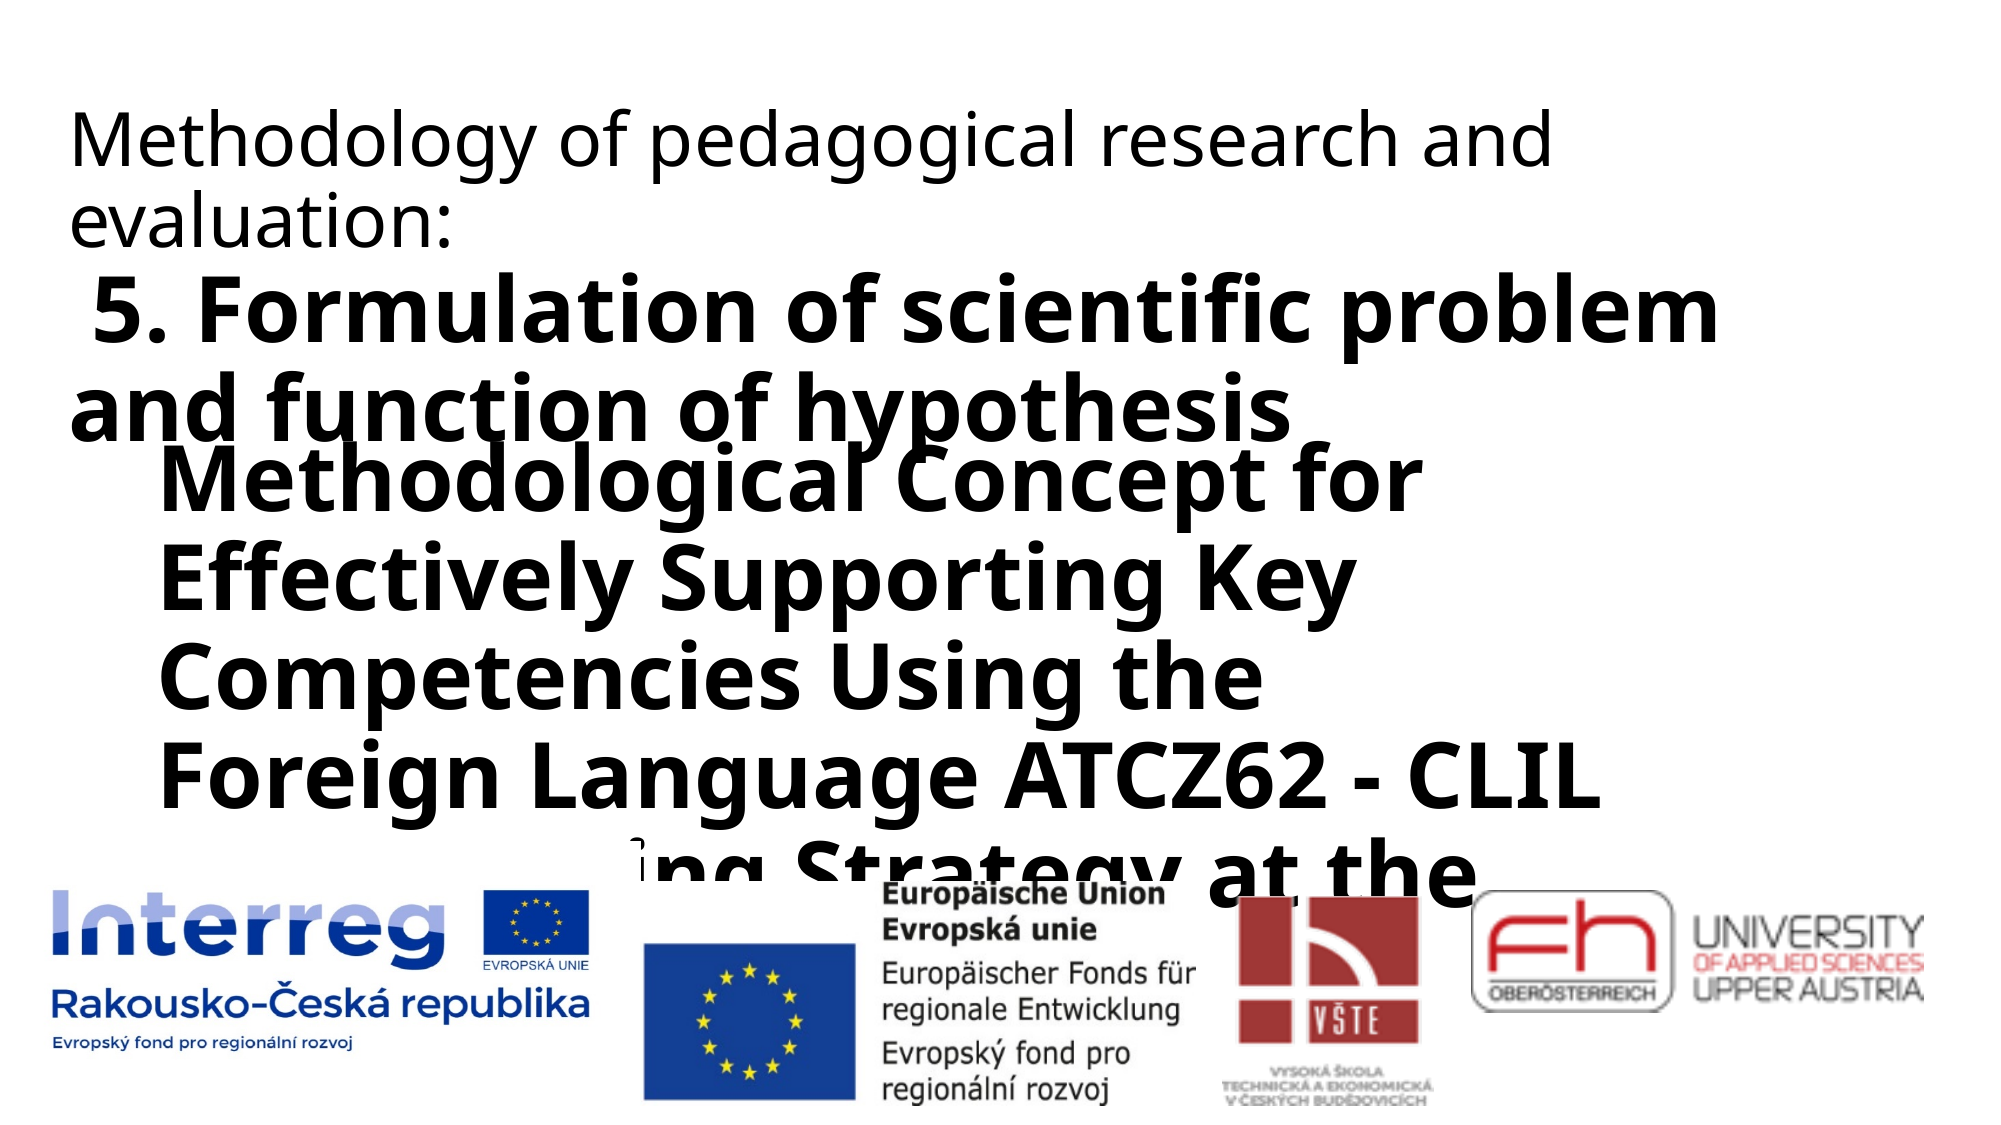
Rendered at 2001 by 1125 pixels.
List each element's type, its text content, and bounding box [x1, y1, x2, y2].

title Methodology of pedagogical research and evaluation: 5. Formulation of scientific problem and function of hypothesis [53, 94, 1924, 511]
picture [1471, 890, 1924, 1013]
picture [0, 841, 1196, 1125]
subtitle Methodological Concept for Effectively Supporting Key Competencies Using the Foreign Language ATCZ62 - CLIL as a Learning Strategy at the College [141, 425, 1642, 697]
picture [1222, 896, 1434, 1106]
